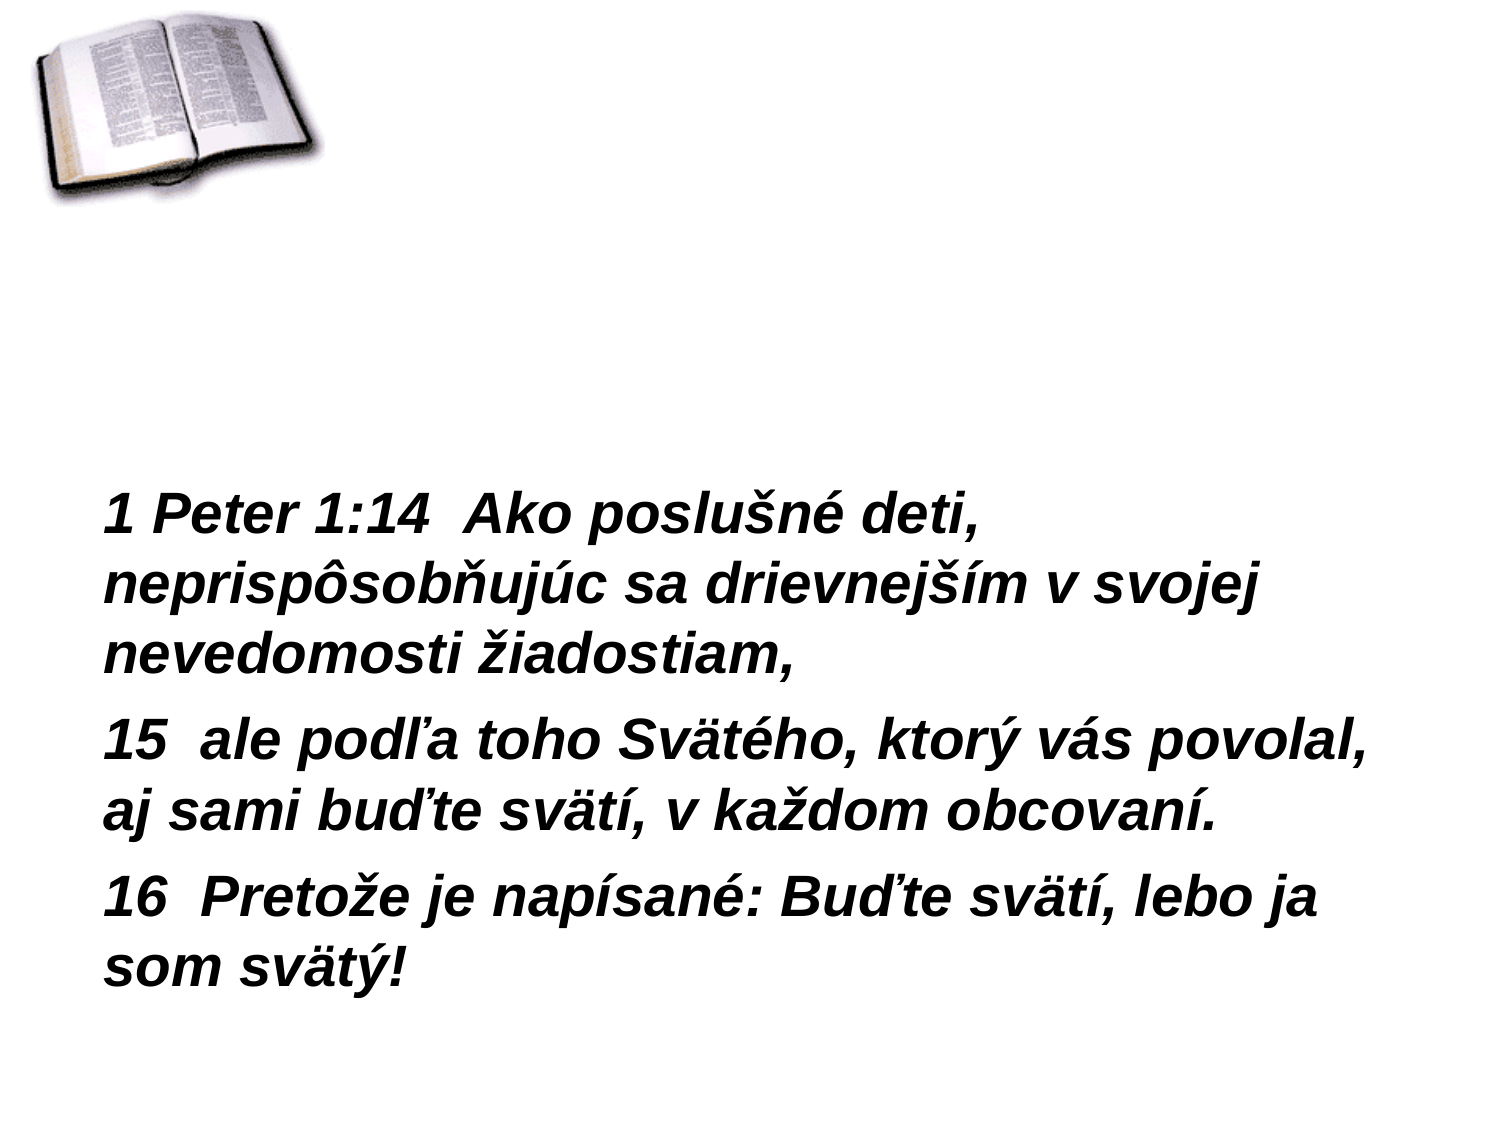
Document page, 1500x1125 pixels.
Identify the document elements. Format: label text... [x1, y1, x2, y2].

picture [23, 3, 325, 207]
list 1 Peter 1:14 Ako poslušné deti, neprispôsobňujúc sa drievnejším v svojej nevedomosti žiadostiam, 15 ale podľa toho Svätého, ktorý vás povolal, aj sami buďte svätí, v každom obcovaní. 16 Pretože je napísané: Buďte svätí, lebo ja som svätý! [88, 467, 1439, 1093]
